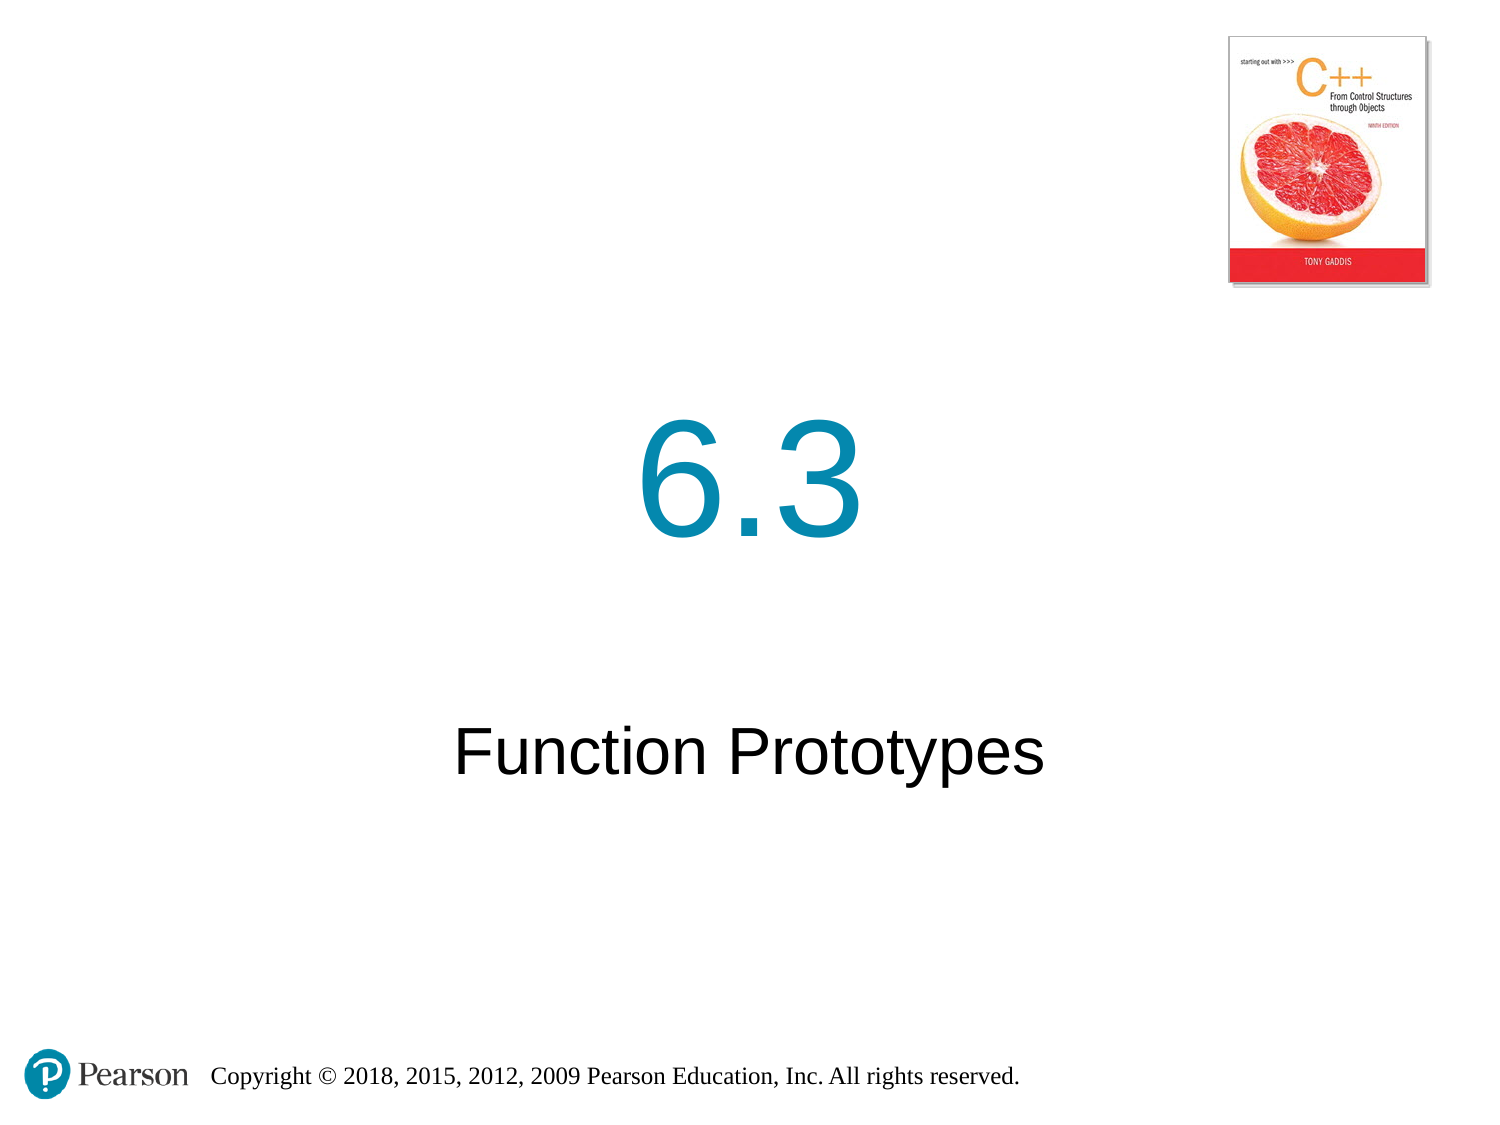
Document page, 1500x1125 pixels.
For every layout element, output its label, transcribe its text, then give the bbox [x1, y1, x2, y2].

title 6.3 [112, 349, 1388, 591]
subtitle Function Prototypes [225, 699, 1276, 988]
